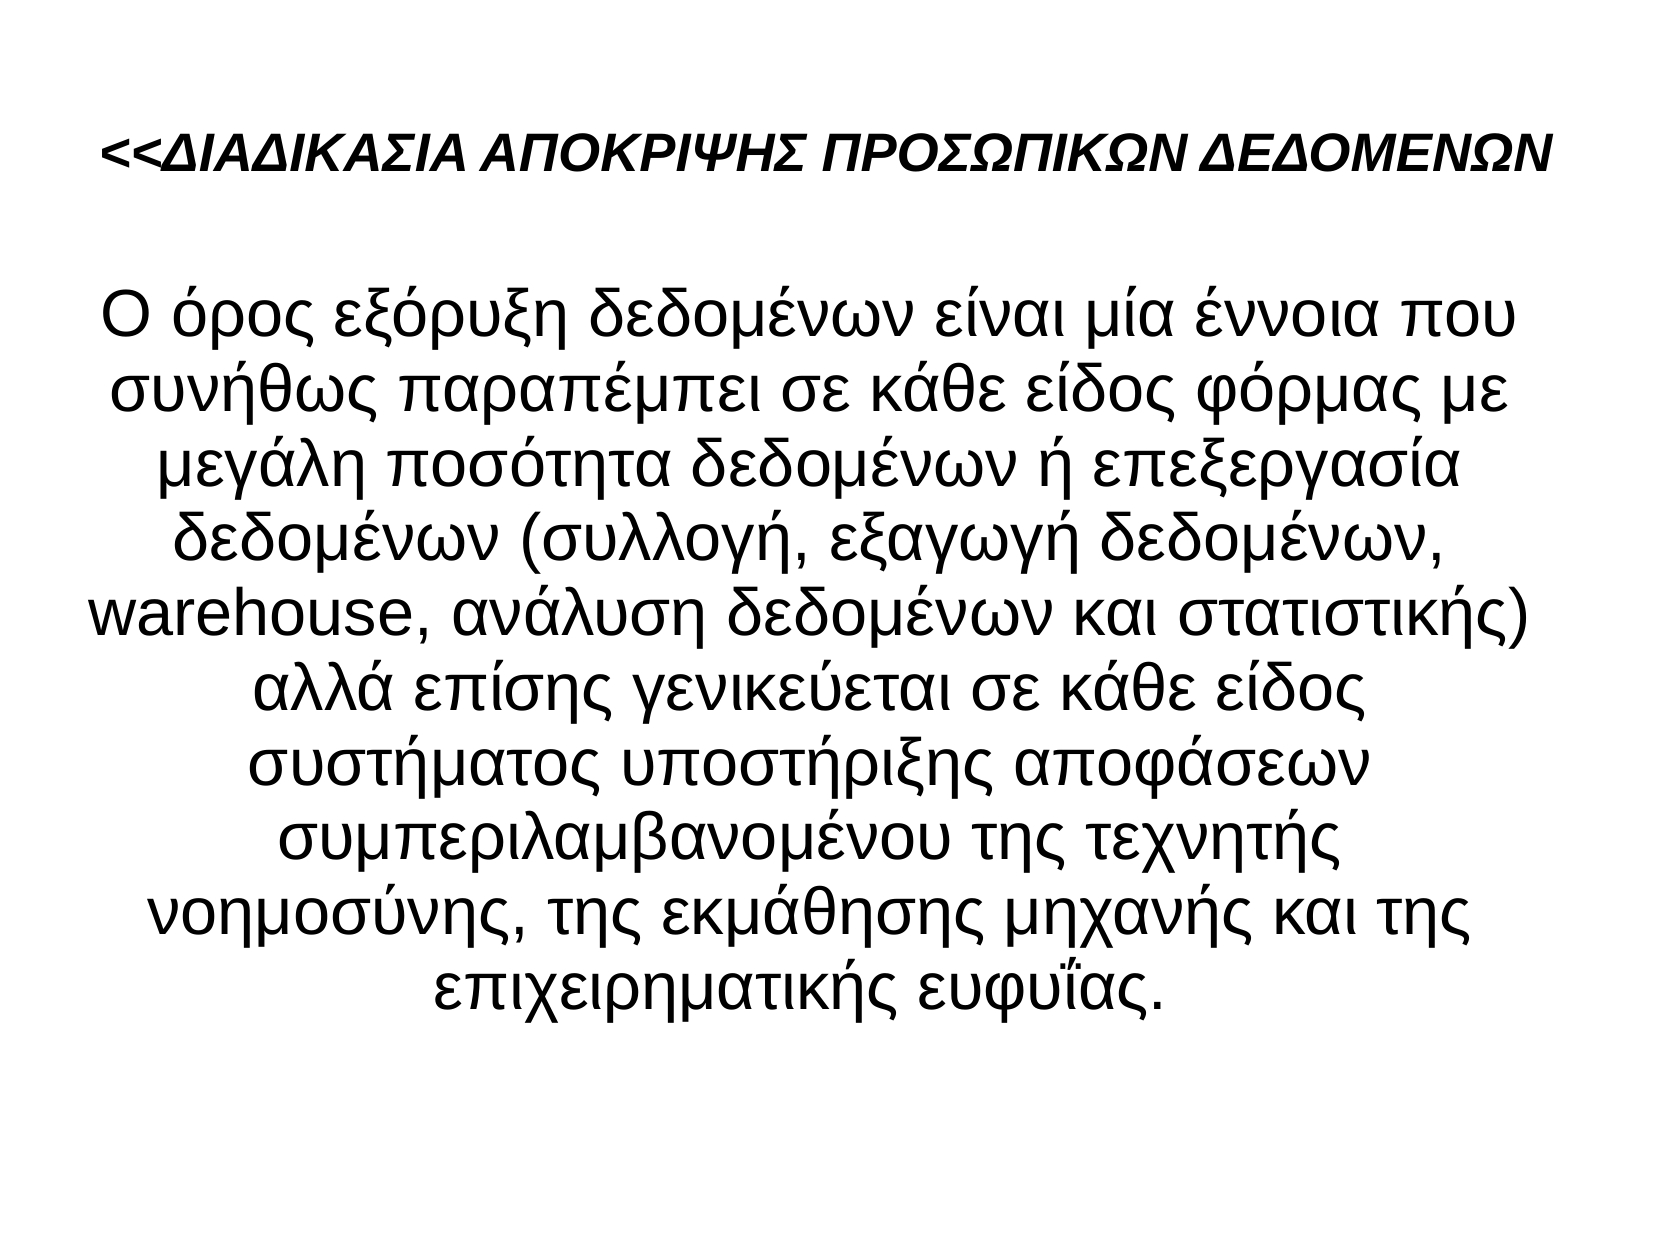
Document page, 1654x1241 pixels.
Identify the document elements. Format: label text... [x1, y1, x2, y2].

title <<ΔΙΑΔΙΚΑΣΙΑ ΑΠΟΚΡΙΨΗΣ ΠΡΟΣΩΠΙΚΩΝ ΔΕΔΟΜΕΝΩΝ [82, 49, 1571, 257]
subtitle Ο όρος εξόρυξη δεδομένων είναι μία έννοια που συνήθως παραπέμπει σε κάθε είδος φόρμας με μεγάλη ποσότητα δεδομένων ή επεξεργασία δεδομένων (συλλογή, εξαγωγή δεδομένων, warehouse, ανάλυση δεδομένων και στατιστικής) αλλά επίσης γενικεύεται σε κάθε είδος συστήματος υποστήριξης αποφάσεων συμπεριλαμβανομένου της τεχνητής νοημοσύνης, της εκμάθησης μηχανής και της επιχειρηματικής ευφυΐας. [82, 275, 1538, 1024]
